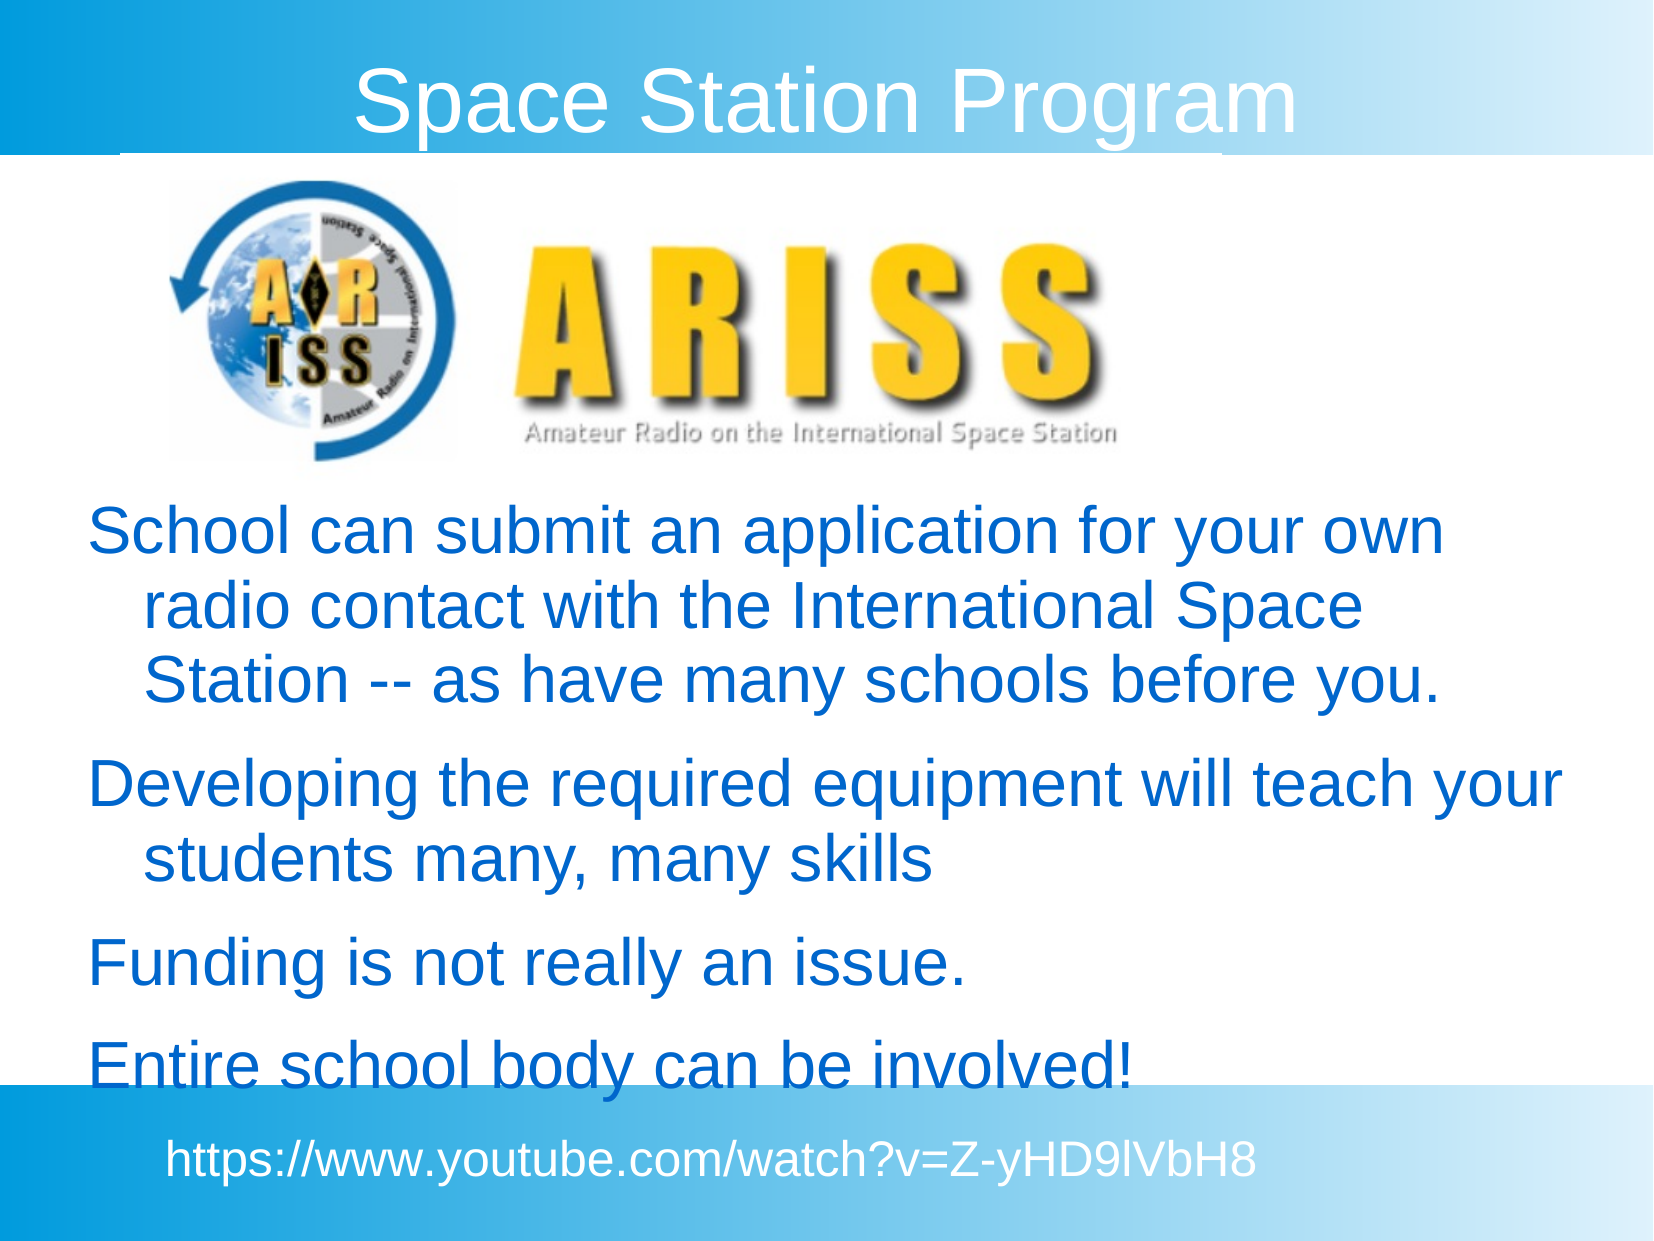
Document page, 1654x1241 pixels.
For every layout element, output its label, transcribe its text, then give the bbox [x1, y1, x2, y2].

picture [120, 153, 1222, 490]
title Space Station Program [82, 49, 1571, 154]
list School can submit an application for your own radio contact with the International Space Station -- as have many schools before you. Developing the required equipment will teach your students many, many skills Funding is not really an issue. Entire school body can be involved! [87, 489, 1576, 1170]
text_box https://www.youtube.com/watch?v=Z-yHD9lVbH8 [150, 1125, 1305, 1216]
